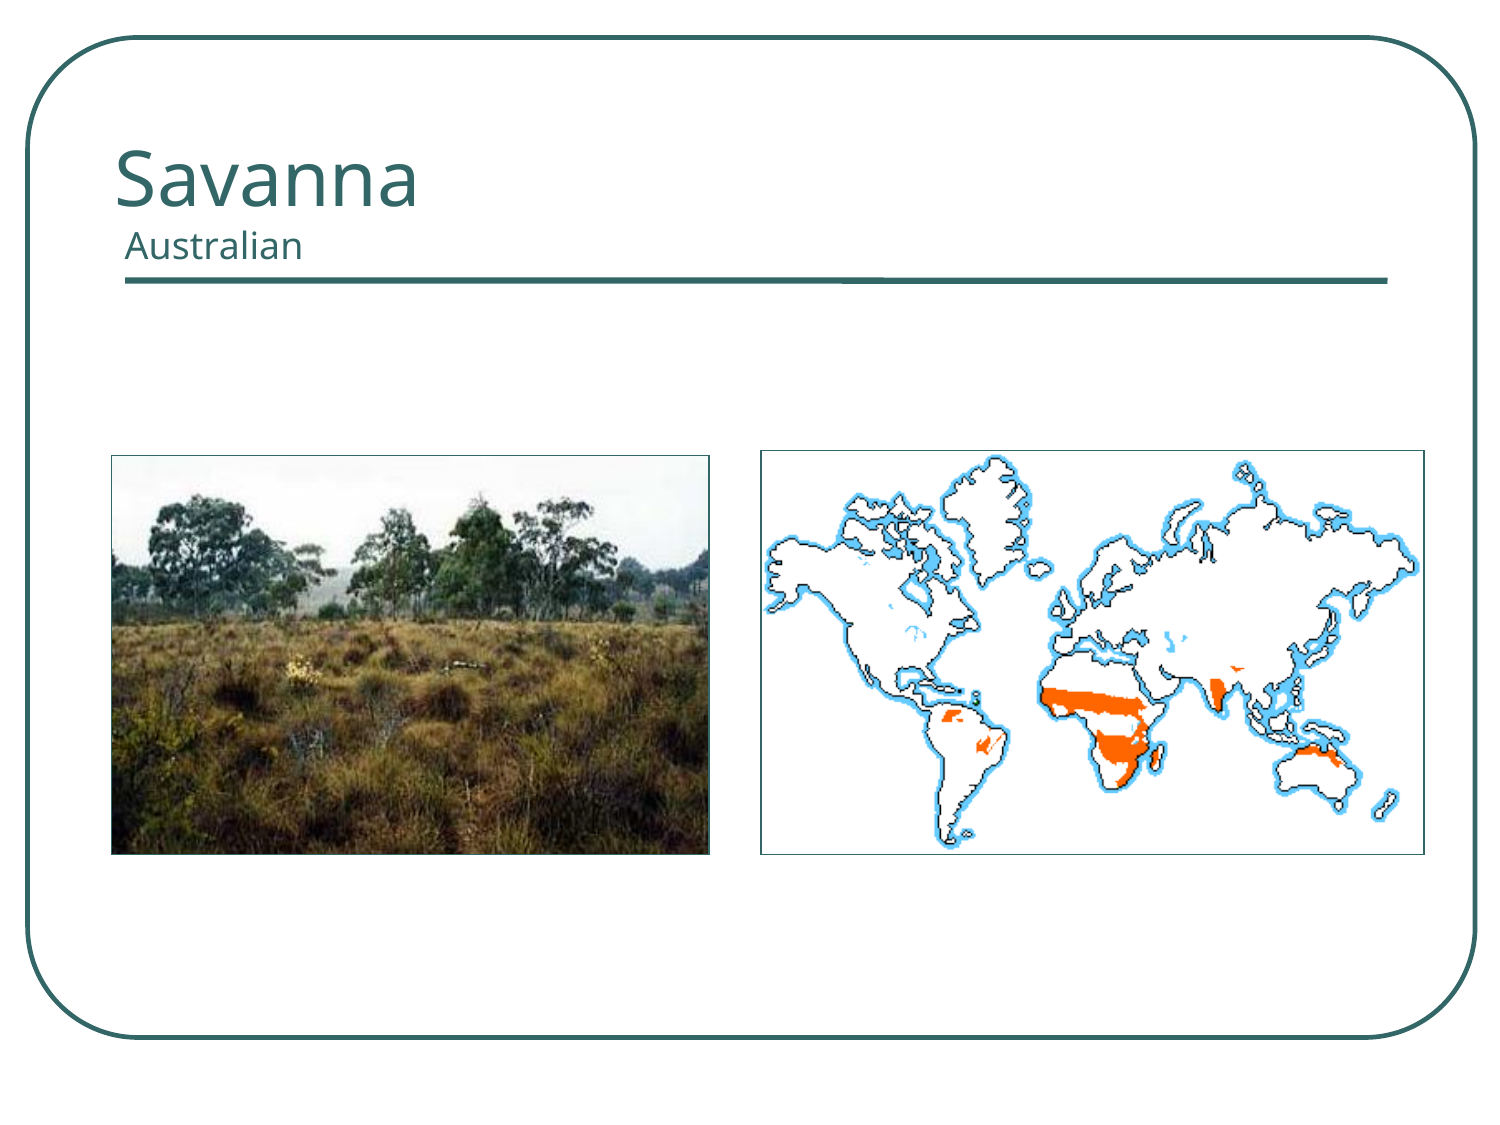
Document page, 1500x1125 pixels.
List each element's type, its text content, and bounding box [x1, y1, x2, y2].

title Savanna Australian [100, 87, 1388, 275]
picture [761, 451, 1424, 854]
picture [112, 456, 709, 854]
